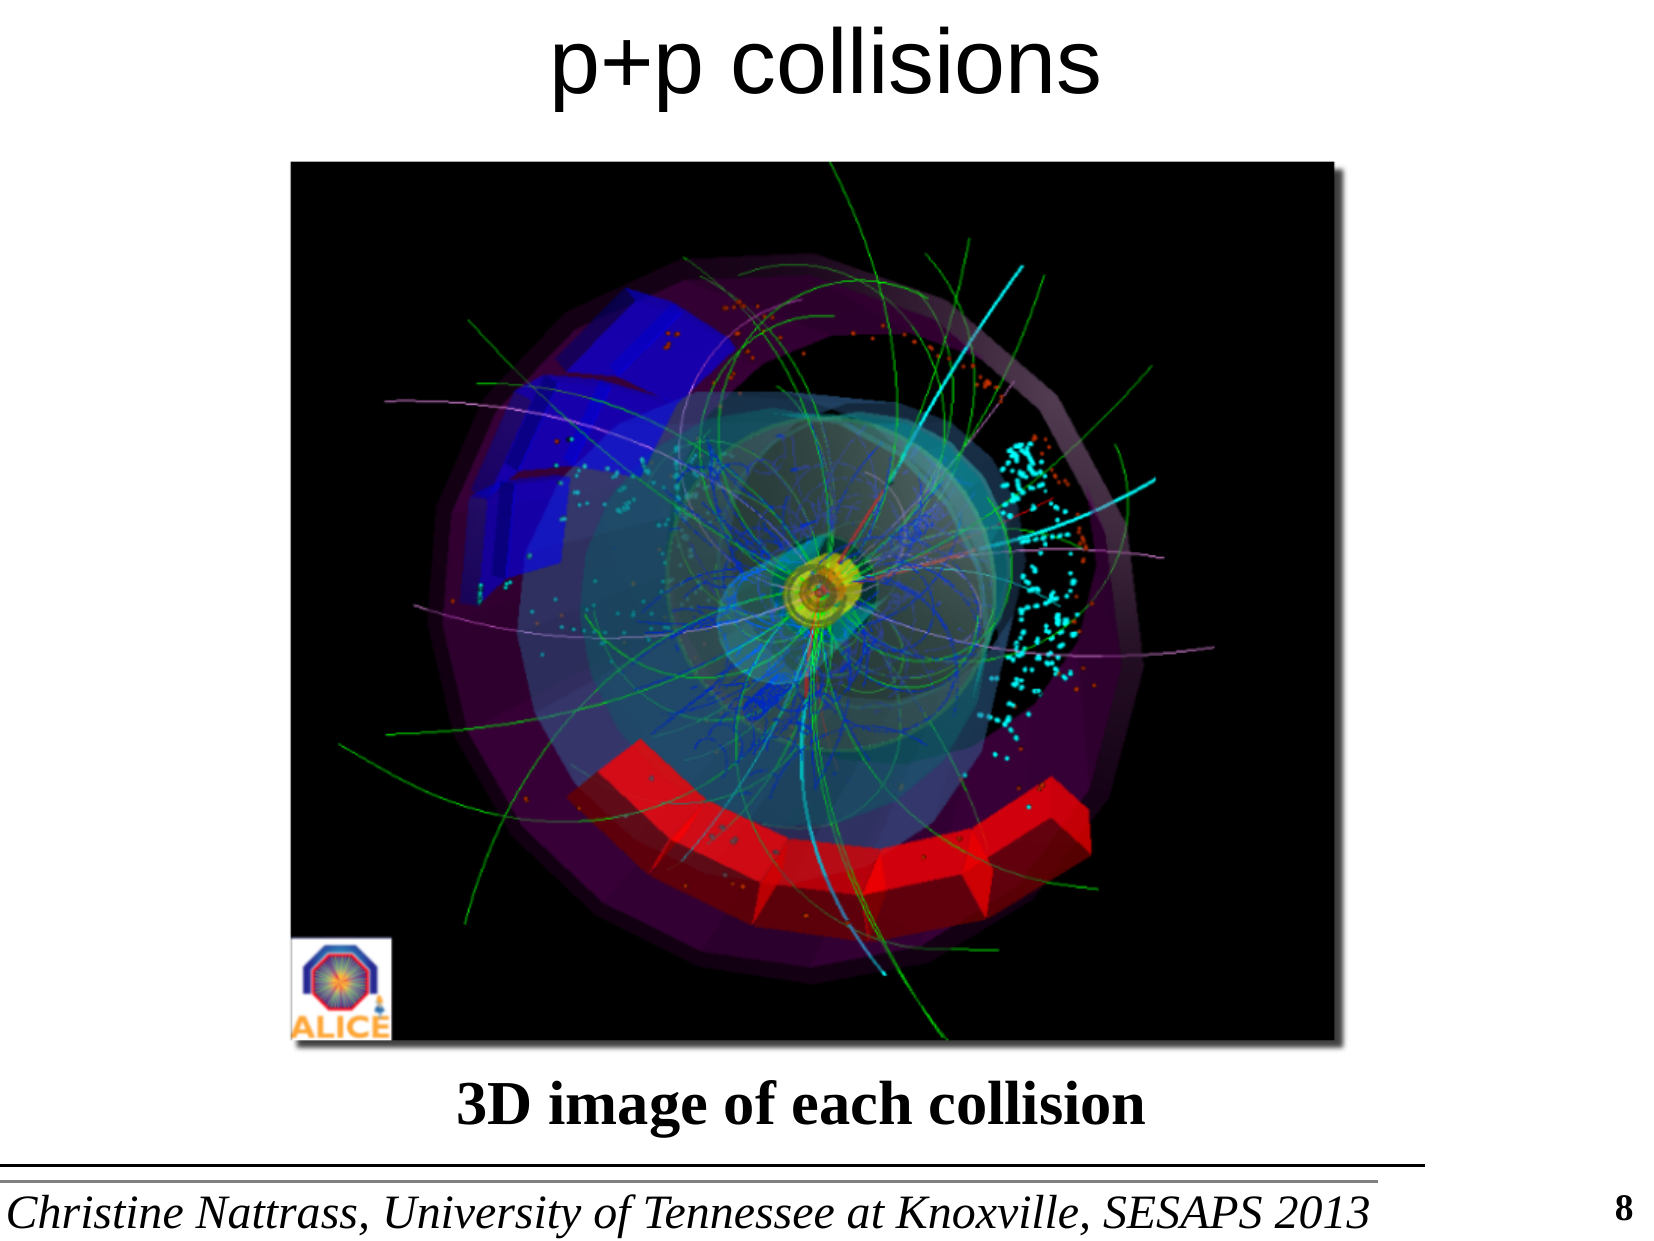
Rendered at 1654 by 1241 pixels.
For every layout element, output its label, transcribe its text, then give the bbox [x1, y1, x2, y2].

title p+p collisions [82, 10, 1571, 114]
picture [222, 159, 1423, 1060]
text_box 3D image of each collision [441, 1061, 1192, 1146]
